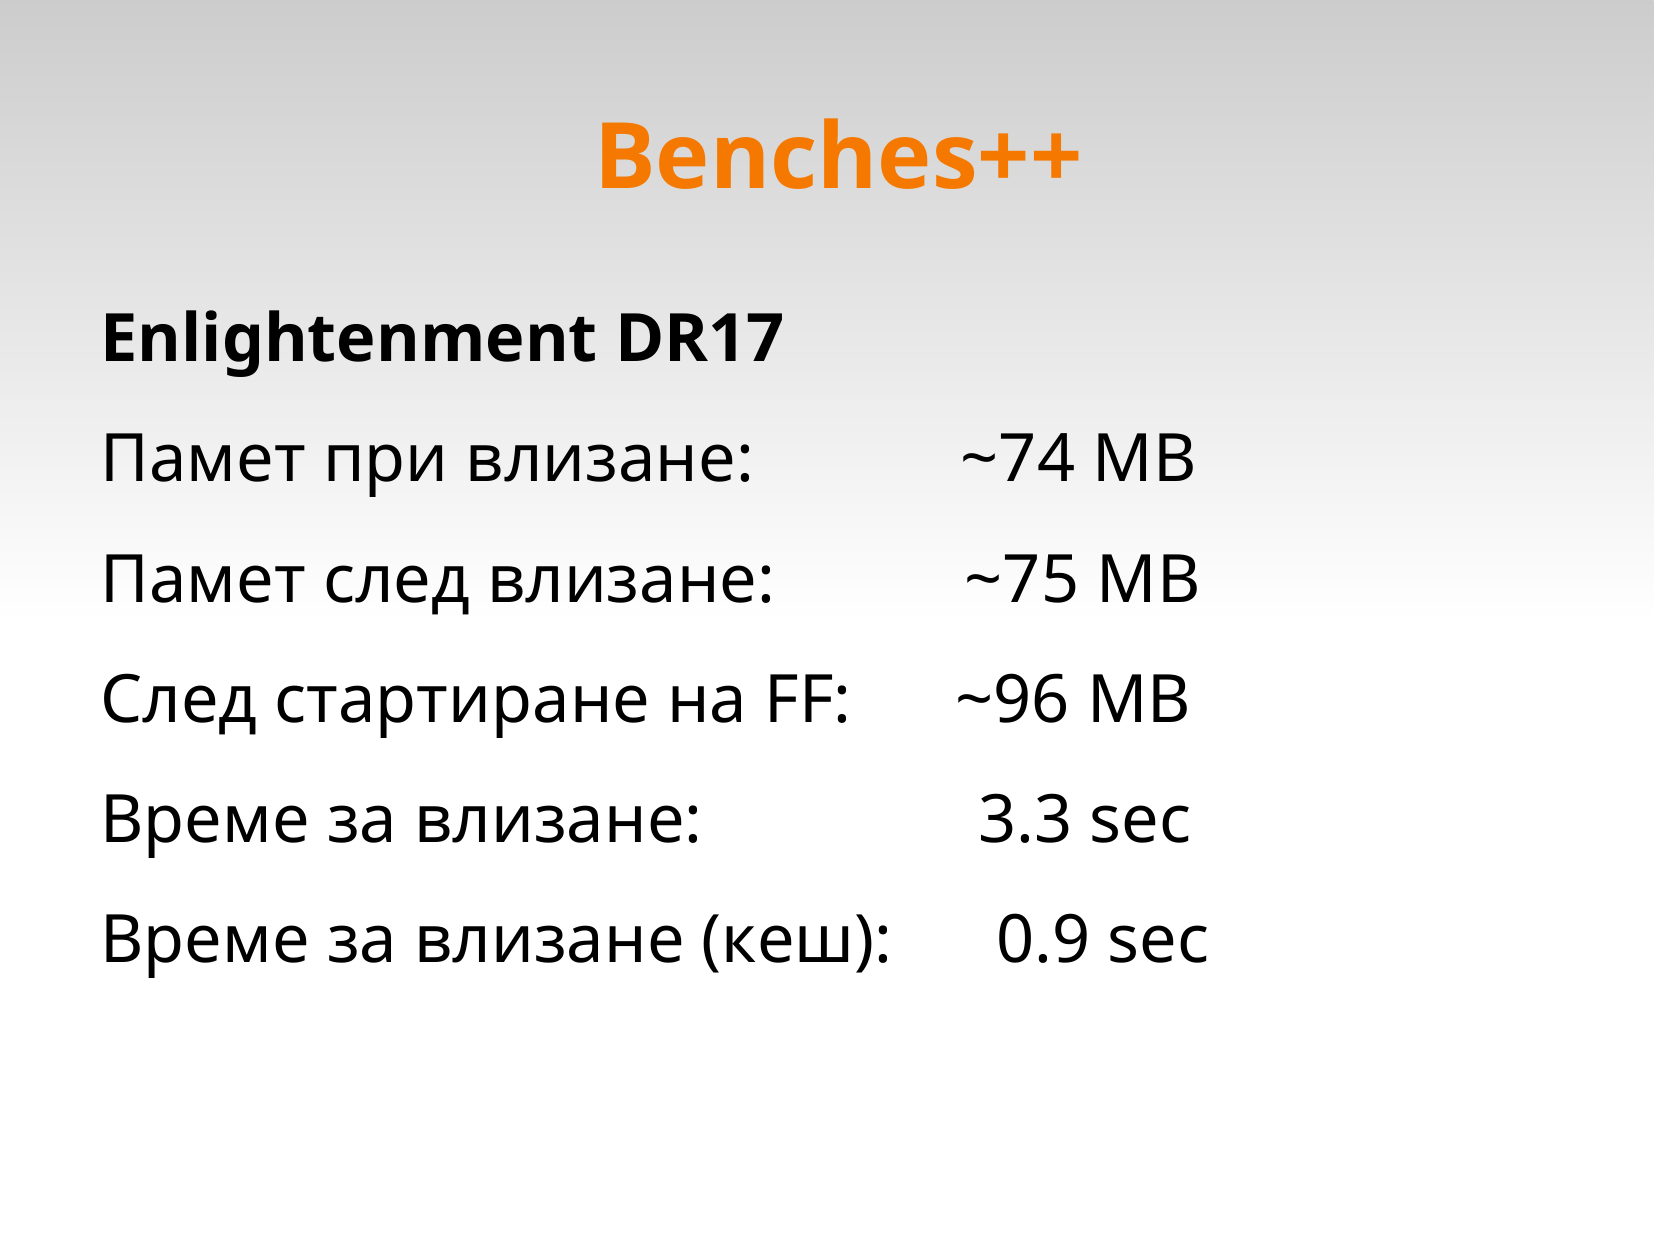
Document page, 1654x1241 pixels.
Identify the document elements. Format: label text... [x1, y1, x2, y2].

list Enlightenment DR17 Памет при влизане: ~74 MB Памет след влизане: ~75 MB След стартиране на FF: ~96 MB Време за влизане: 3.3 sec Време за влизане (кеш): 0.9 sec [82, 290, 1571, 1094]
title Benches++ [82, 56, 1571, 250]
